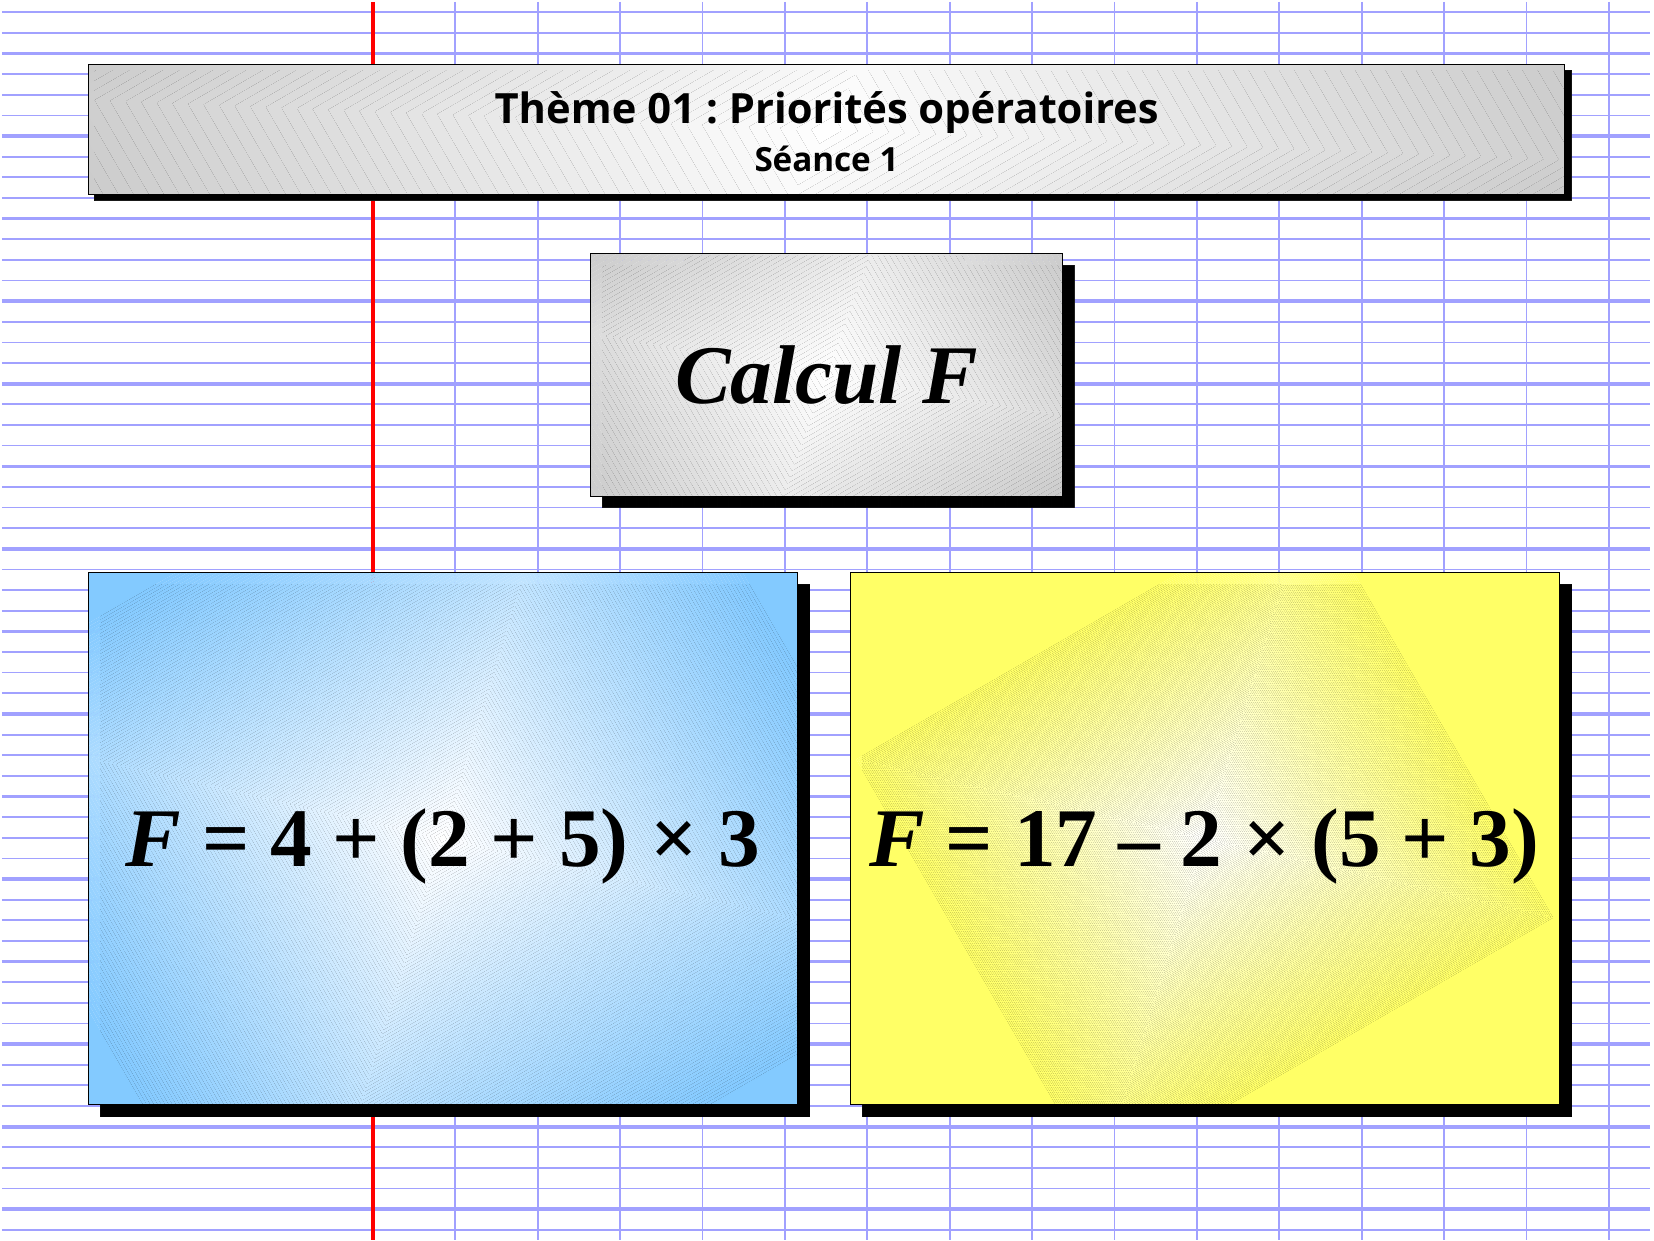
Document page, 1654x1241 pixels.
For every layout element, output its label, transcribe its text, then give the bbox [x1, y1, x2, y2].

text_box Calcul F [590, 253, 1063, 497]
text_box F = 17 – 2 × (5 + 3) [850, 572, 1560, 1105]
text_box Thème 01 : Priorités opératoires Séance 1 [88, 64, 1565, 195]
text_box F = 4 + (2 + 5) × 3 [88, 572, 798, 1105]
picture [0, 0, 1654, 1241]
